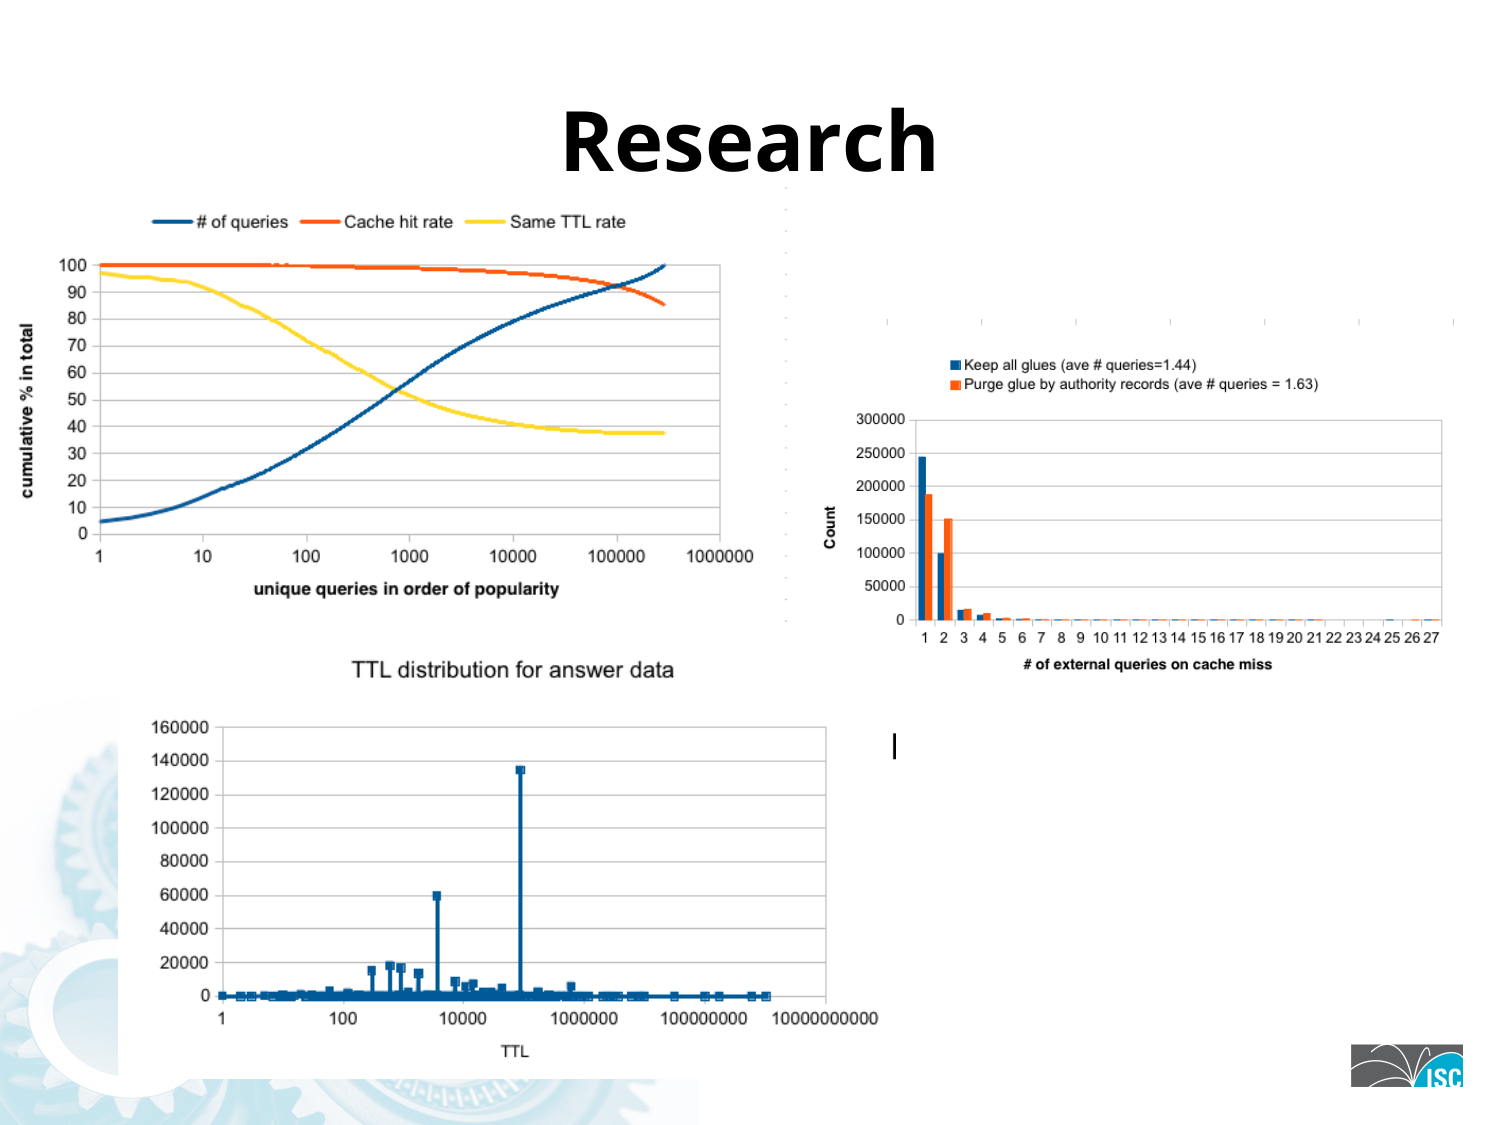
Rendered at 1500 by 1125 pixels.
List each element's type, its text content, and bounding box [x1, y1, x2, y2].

title Research [75, 31, 1426, 247]
picture [0, 0, 1500, 1125]
